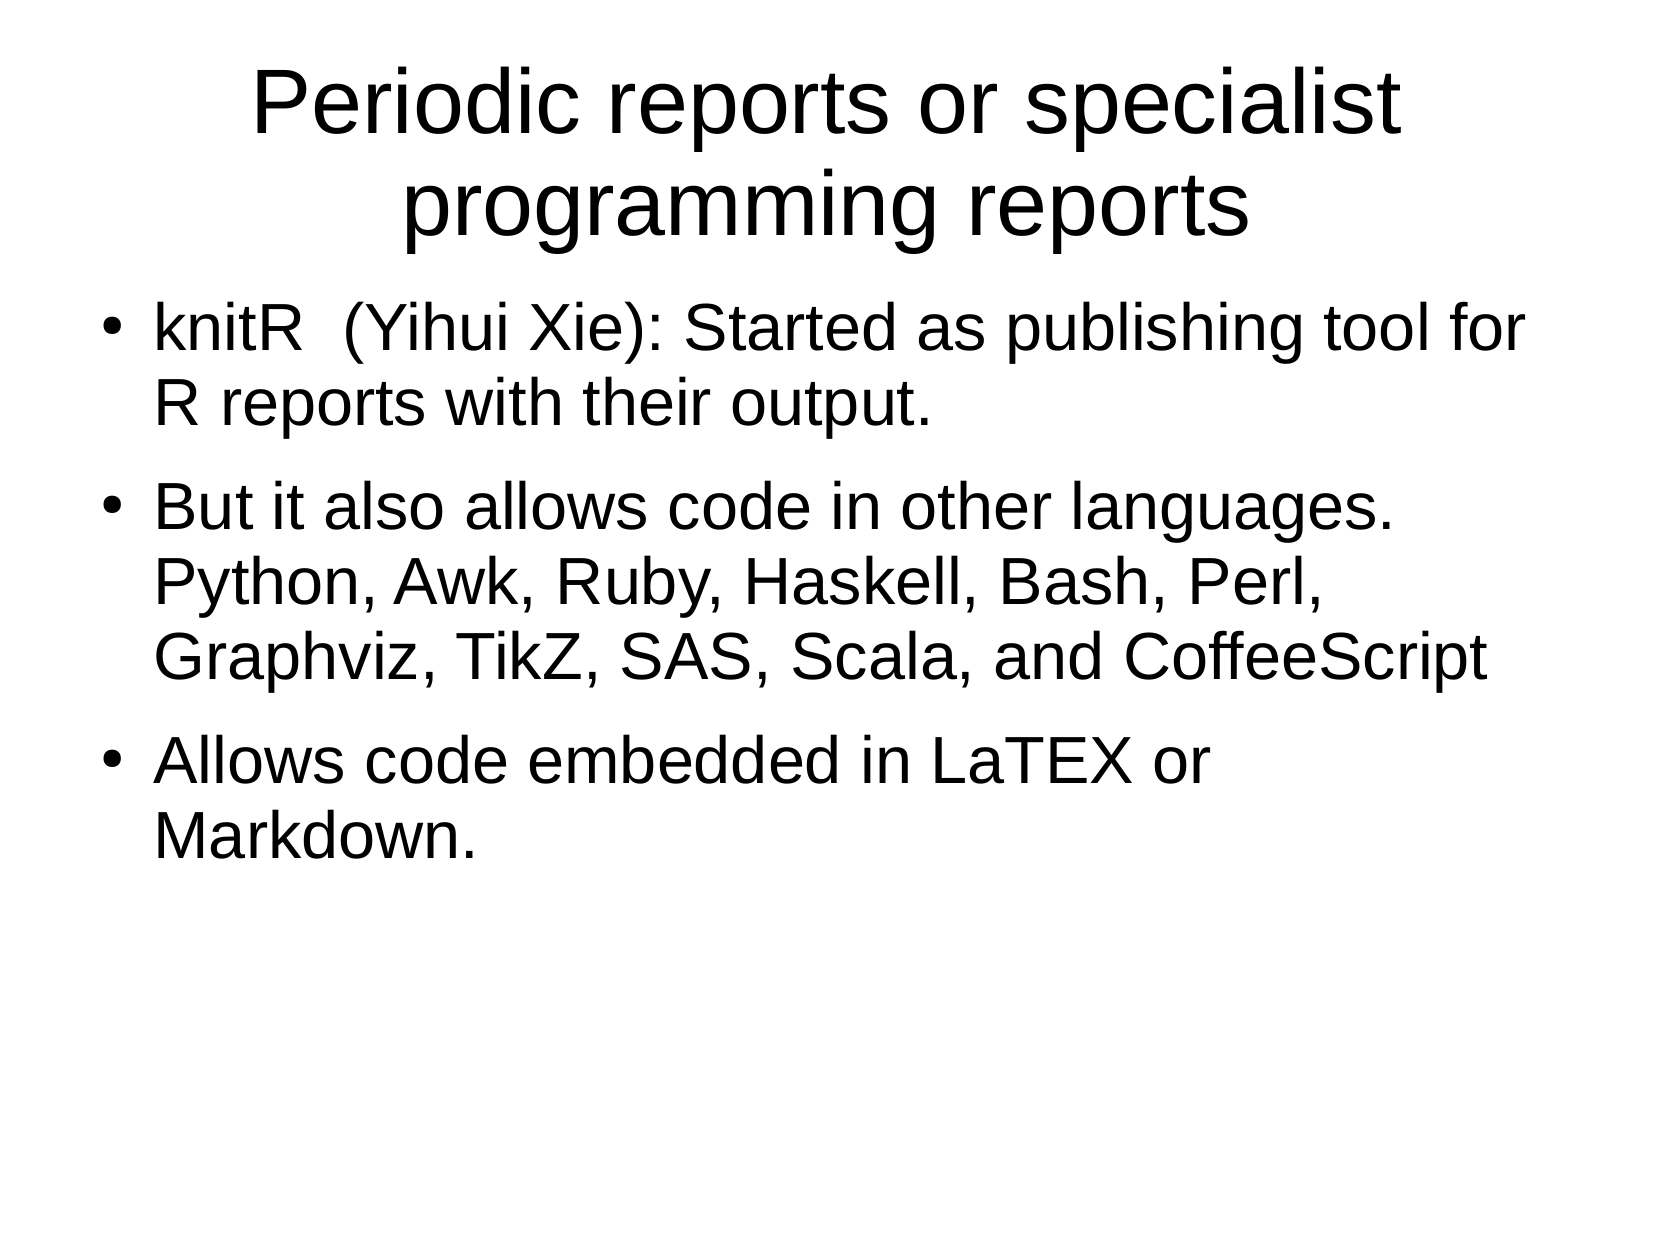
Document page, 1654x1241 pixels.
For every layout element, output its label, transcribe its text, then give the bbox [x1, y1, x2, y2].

title Periodic reports or specialist programming reports [82, 49, 1571, 257]
list knitR (Yihui Xie): Started as publishing tool for R reports with their output. But it also allows code in other languages. Python, Awk, Ruby, Haskell, Bash, Perl, Graphviz, TikZ, SAS, Scala, and CoffeeScript Allows code embedded in LaTEX or Markdown. [82, 290, 1538, 1010]
